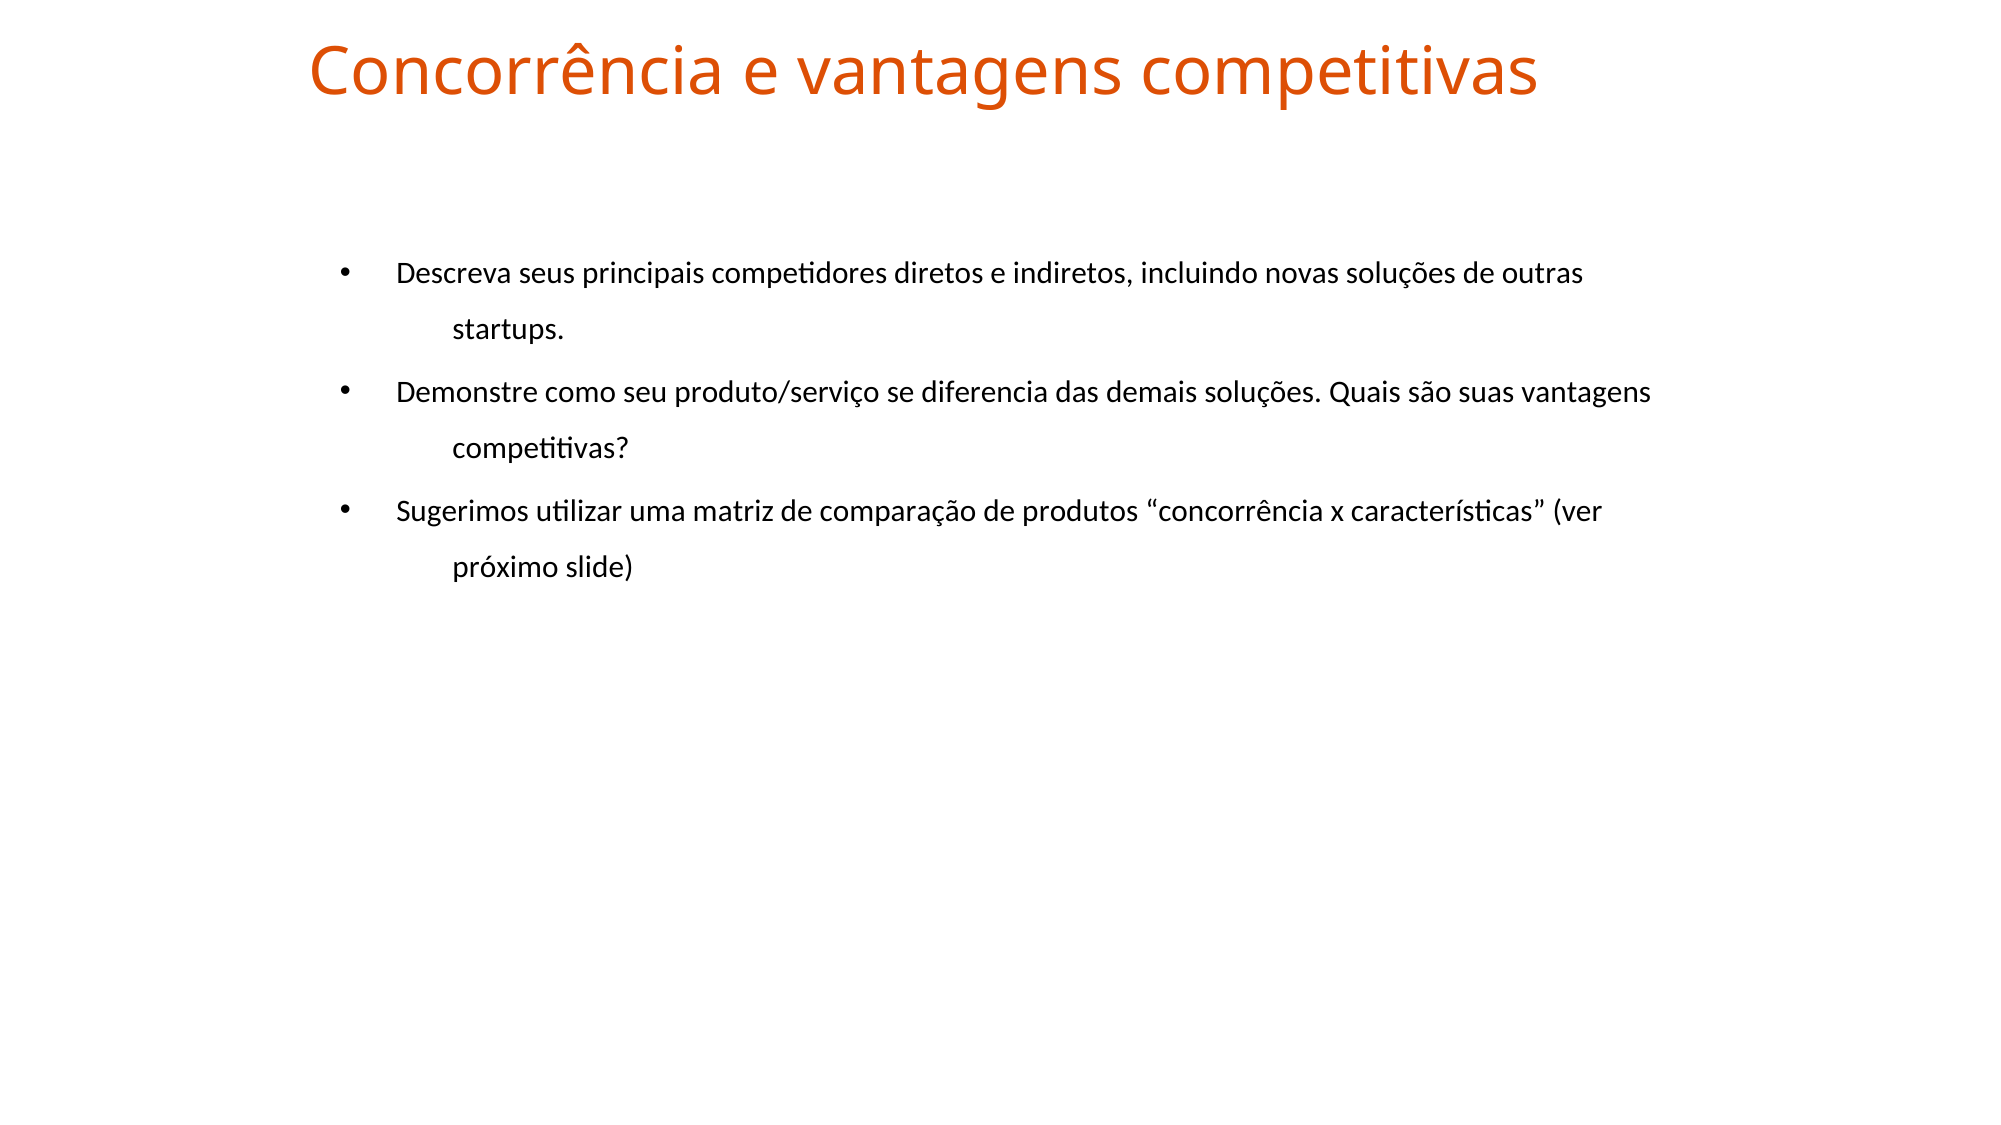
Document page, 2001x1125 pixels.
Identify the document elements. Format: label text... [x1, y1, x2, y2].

text_box Descreva seus principais competidores diretos e indiretos, incluindo novas soluções de outras startups. Demonstre como seu produto/serviço se diferencia das demais soluções. Quais são suas vantagens competitivas? Sugerimos utilizar uma matriz de comparação de produtos “concorrência x características” (ver próximo slide) [324, 226, 1675, 1059]
text_box Concorrência e vantagens competitivas [308, 2, 1690, 148]
